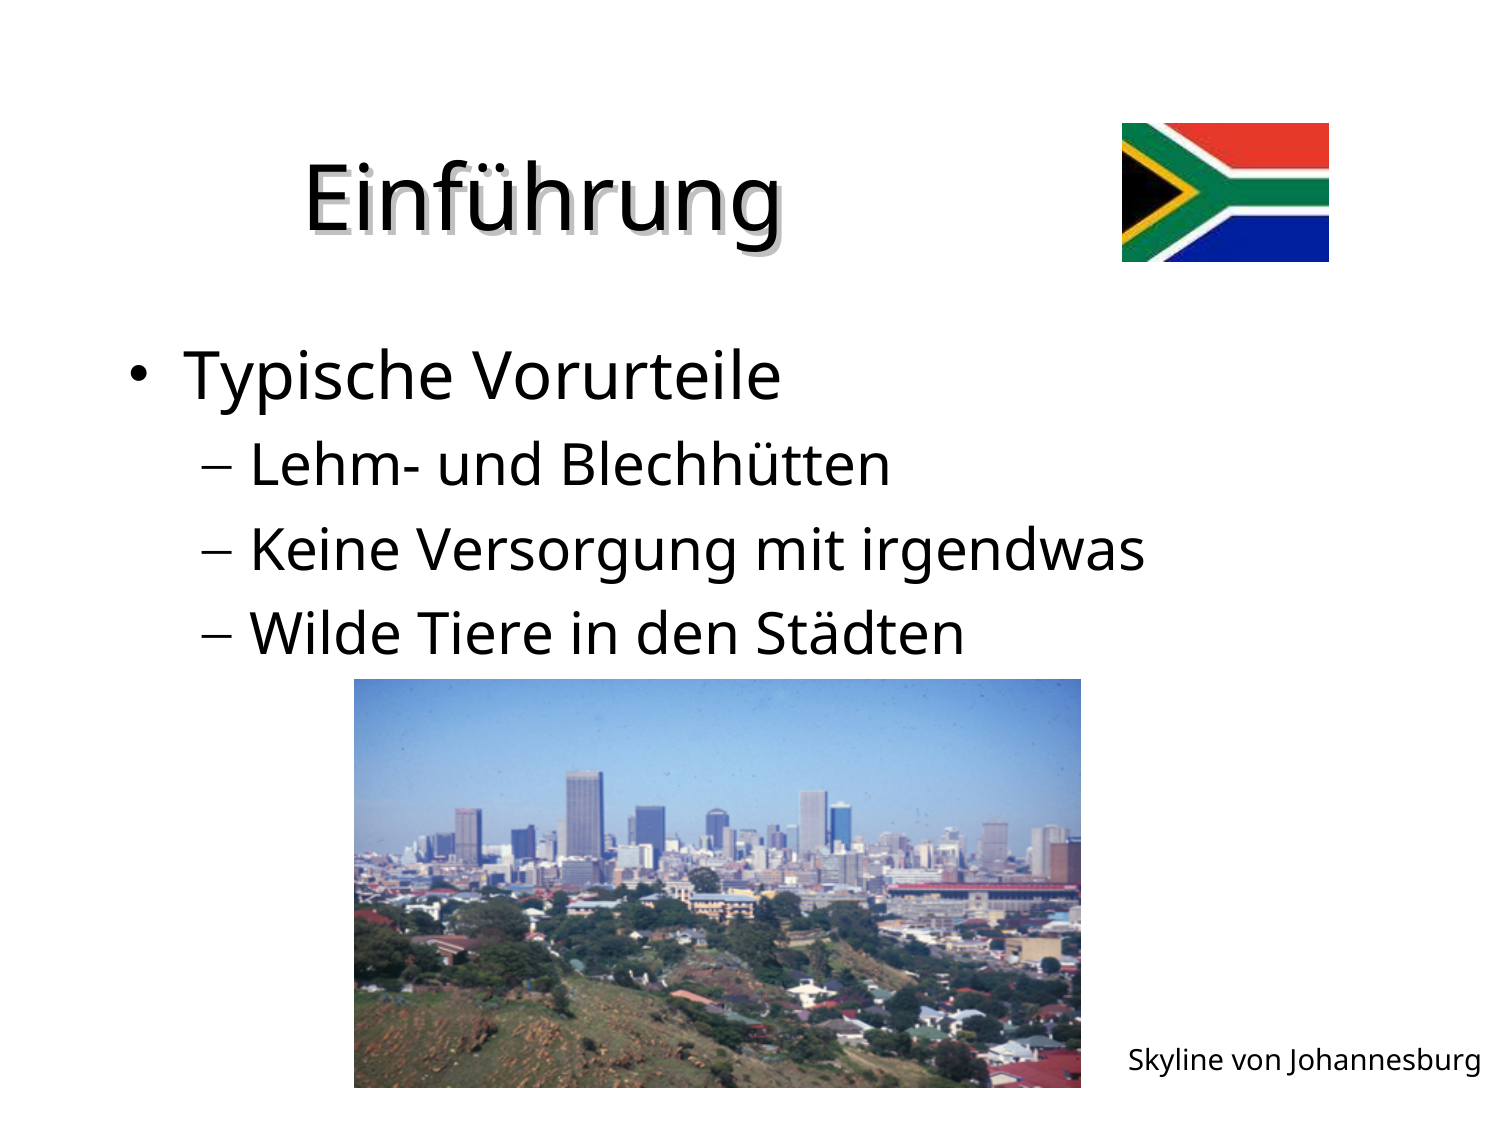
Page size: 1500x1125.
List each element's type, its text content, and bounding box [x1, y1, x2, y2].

title Einführung [112, 99, 975, 288]
list Typische Vorurteile Lehm- und Blechhütten Keine Versorgung mit irgendwas Wilde Tiere in den Städten [112, 324, 1388, 709]
picture [1122, 123, 1329, 262]
list Skyline von Johannesburg [1057, 1033, 1500, 1093]
picture [354, 679, 1081, 1088]
